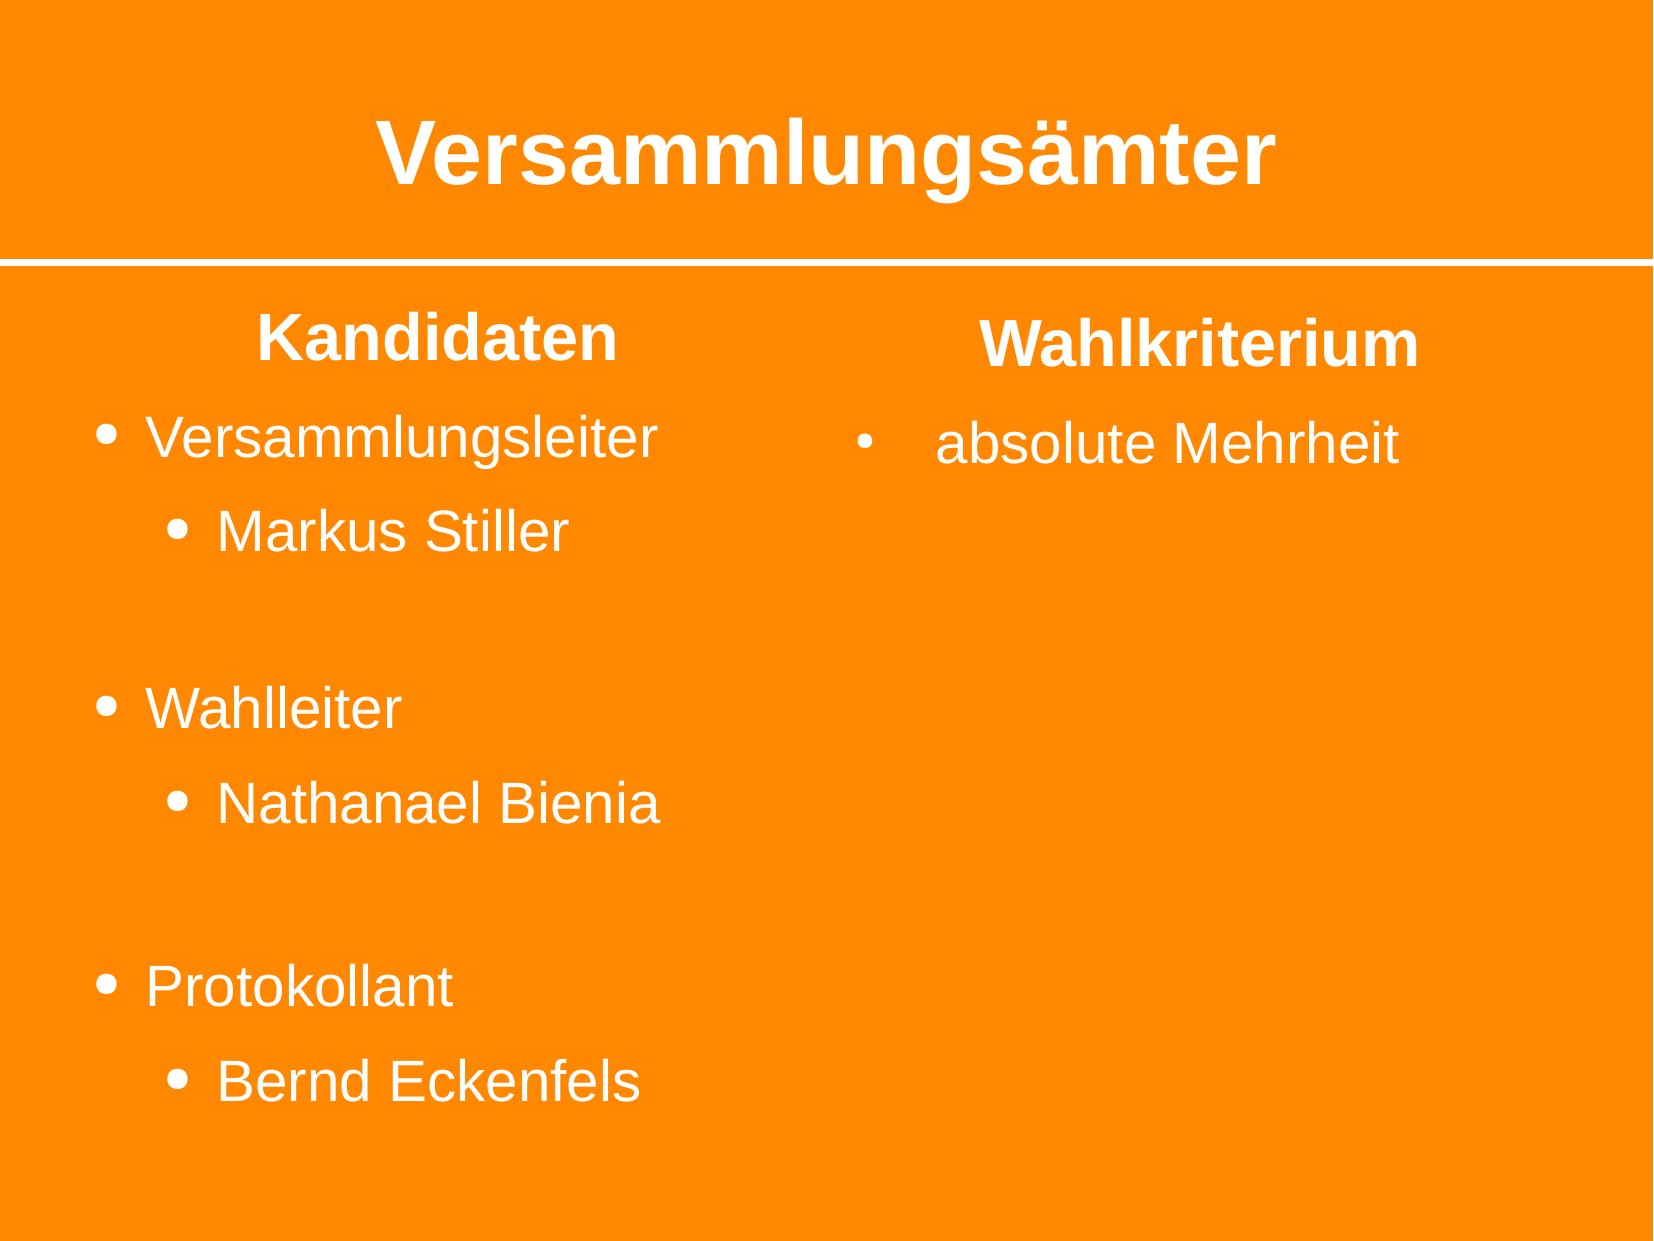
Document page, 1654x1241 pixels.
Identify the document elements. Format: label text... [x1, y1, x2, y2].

list Kandidaten Versammlungsleiter Markus Stiller Wahlleiter Nathanael Bienia Protokollant Bernd Eckenfels [75, 300, 801, 1119]
list Wahlkriterium absolute Mehrheit [837, 306, 1564, 1111]
title Versammlungsämter [82, 49, 1571, 257]
chart [570, 251, 1297, 1070]
